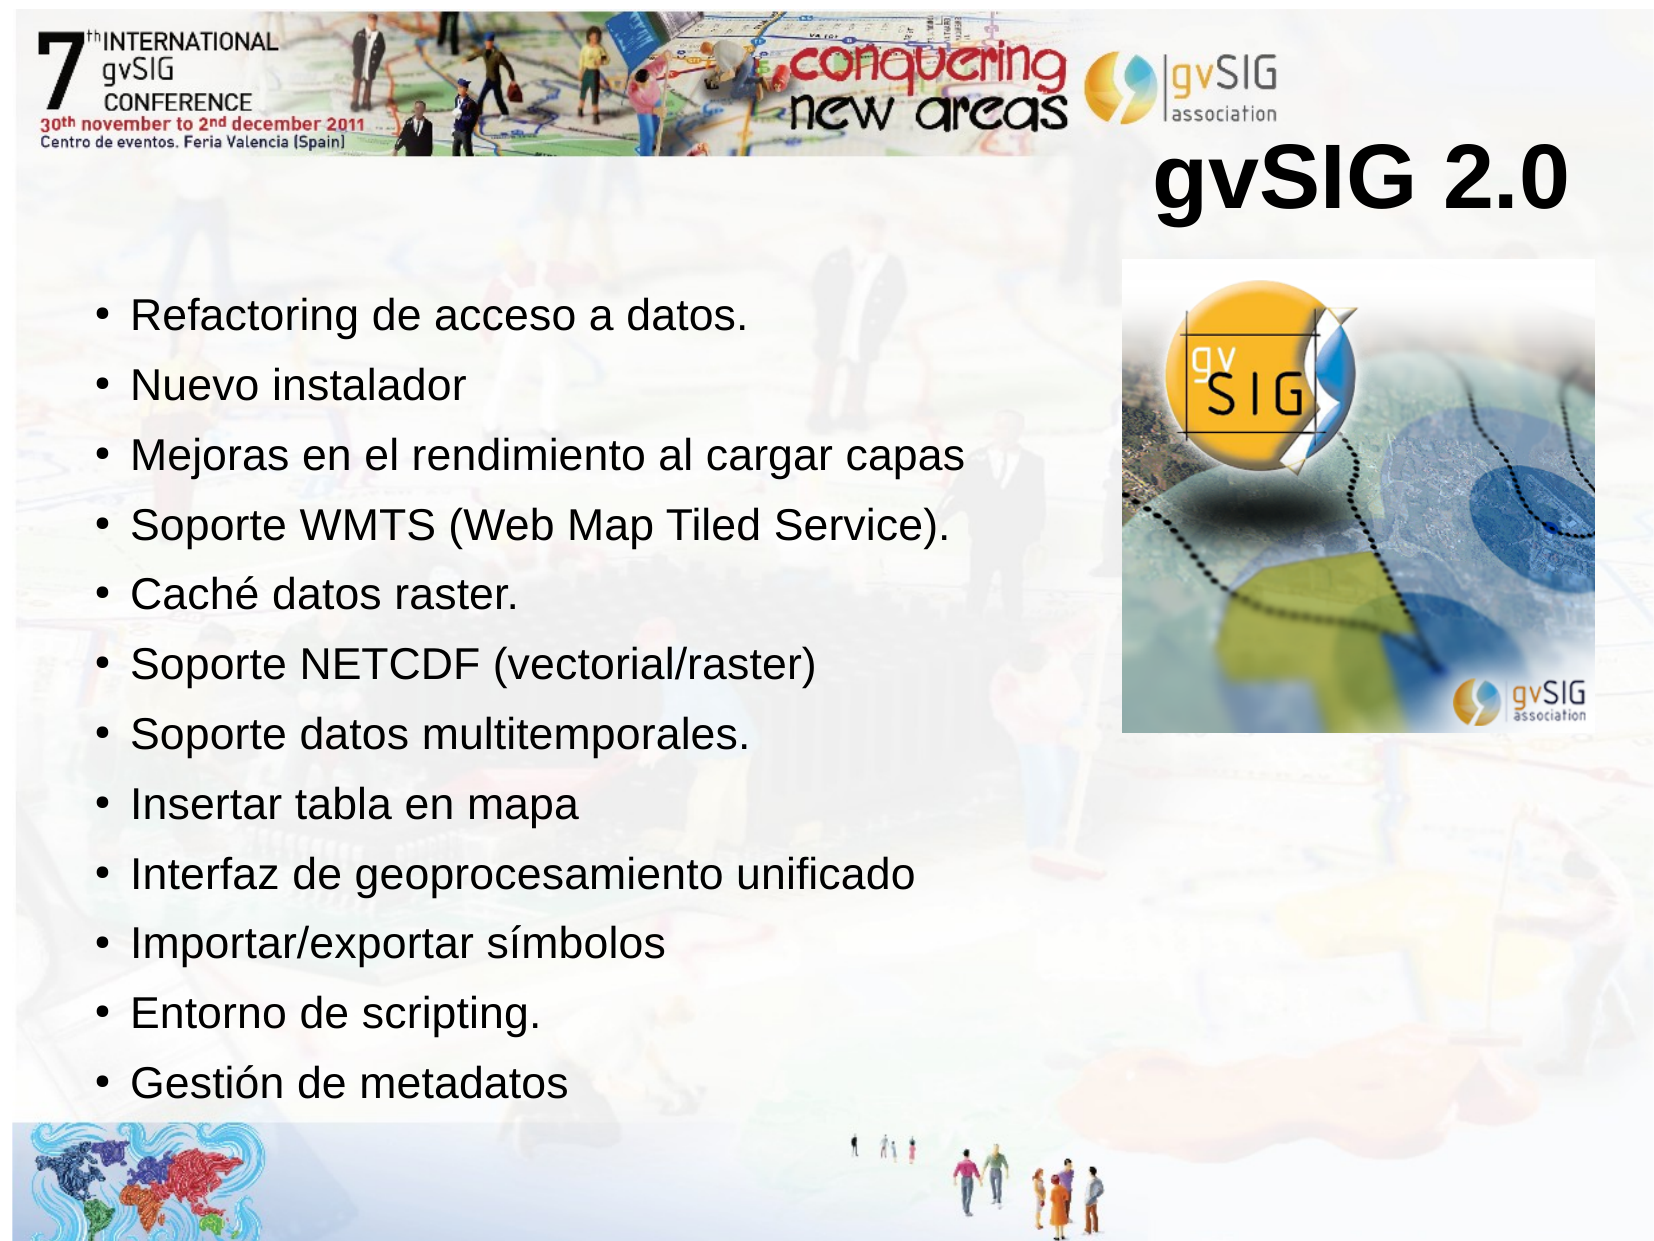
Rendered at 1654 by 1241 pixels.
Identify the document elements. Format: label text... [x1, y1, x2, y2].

title gvSIG 2.0 [82, 73, 1571, 281]
picture [12, 9, 1654, 1241]
list Refactoring de acceso a datos. Nuevo instalador Mejoras en el rendimiento al cargar capas Soporte WMTS (Web Map Tiled Service). Caché datos raster. Soporte NETCDF (vectorial/raster) Soporte datos multitemporales. Insertar tabla en mapa Interfaz de geoprocesamiento unificado Importar/exportar símbolos Entorno de scripting. Gestión de metadatos [82, 290, 1571, 1109]
